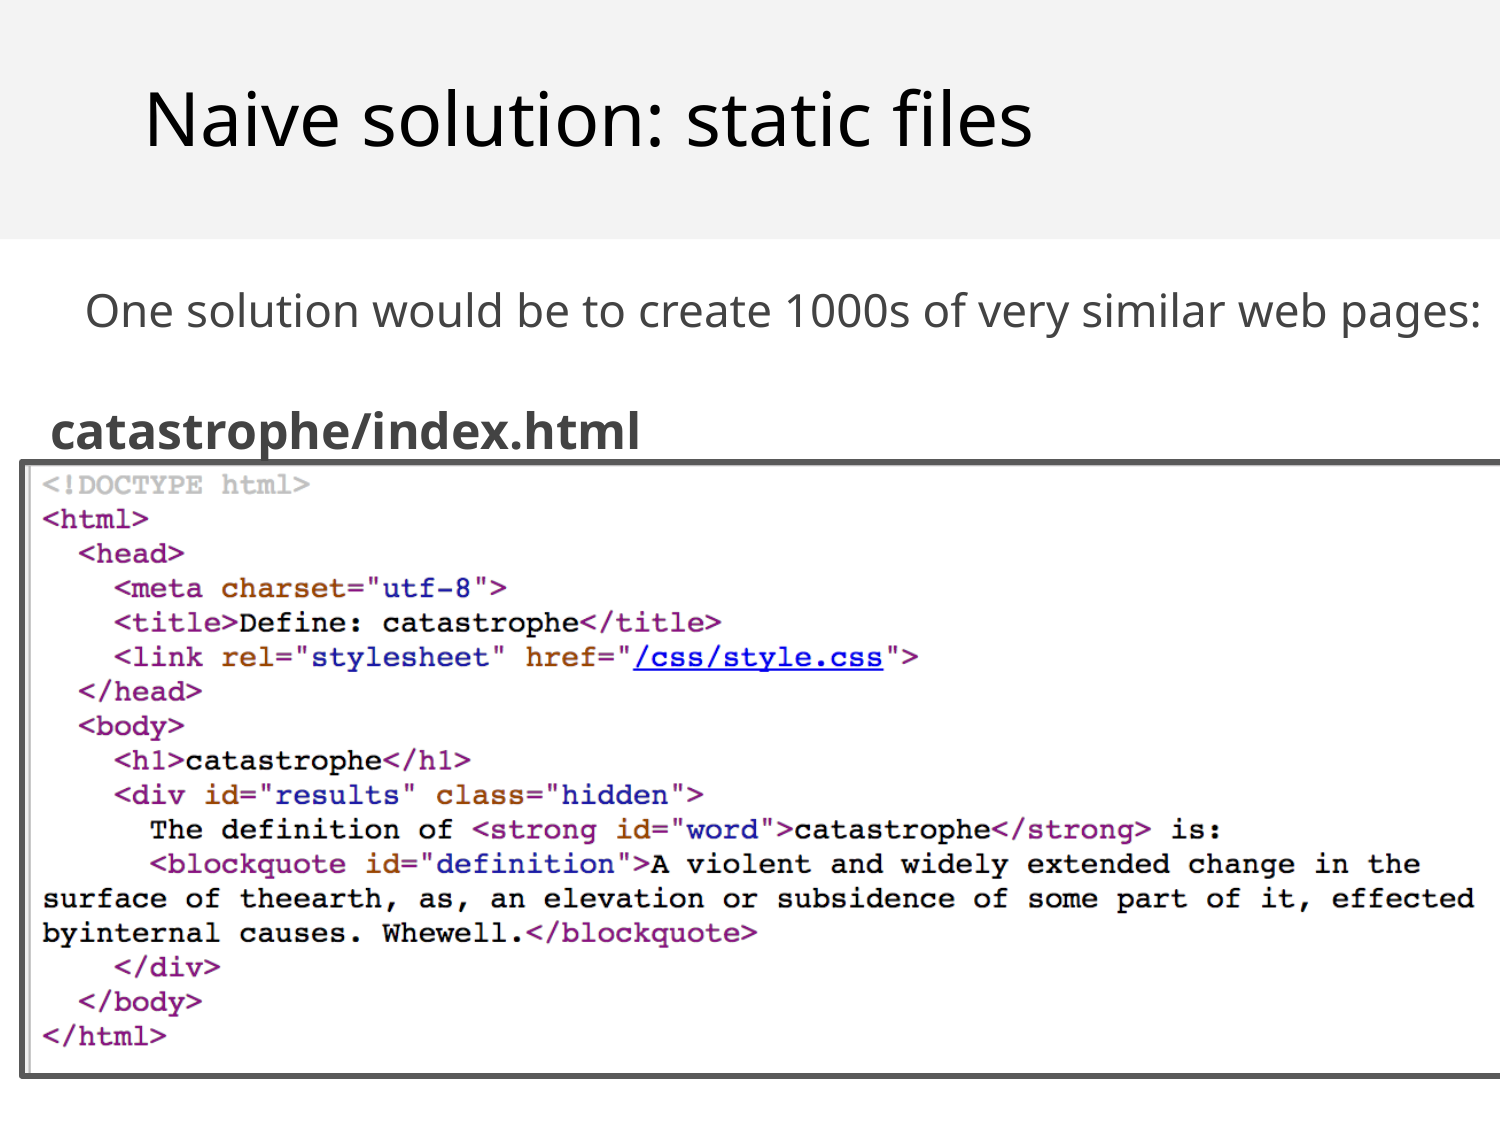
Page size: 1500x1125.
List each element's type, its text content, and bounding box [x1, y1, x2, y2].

list One solution would be to create 1000s of very similar web pages: [69, 258, 1500, 359]
picture [24, 464, 1500, 1073]
list catastrophe/index.html [35, 375, 844, 448]
title Naive solution: static files [128, 56, 1372, 183]
